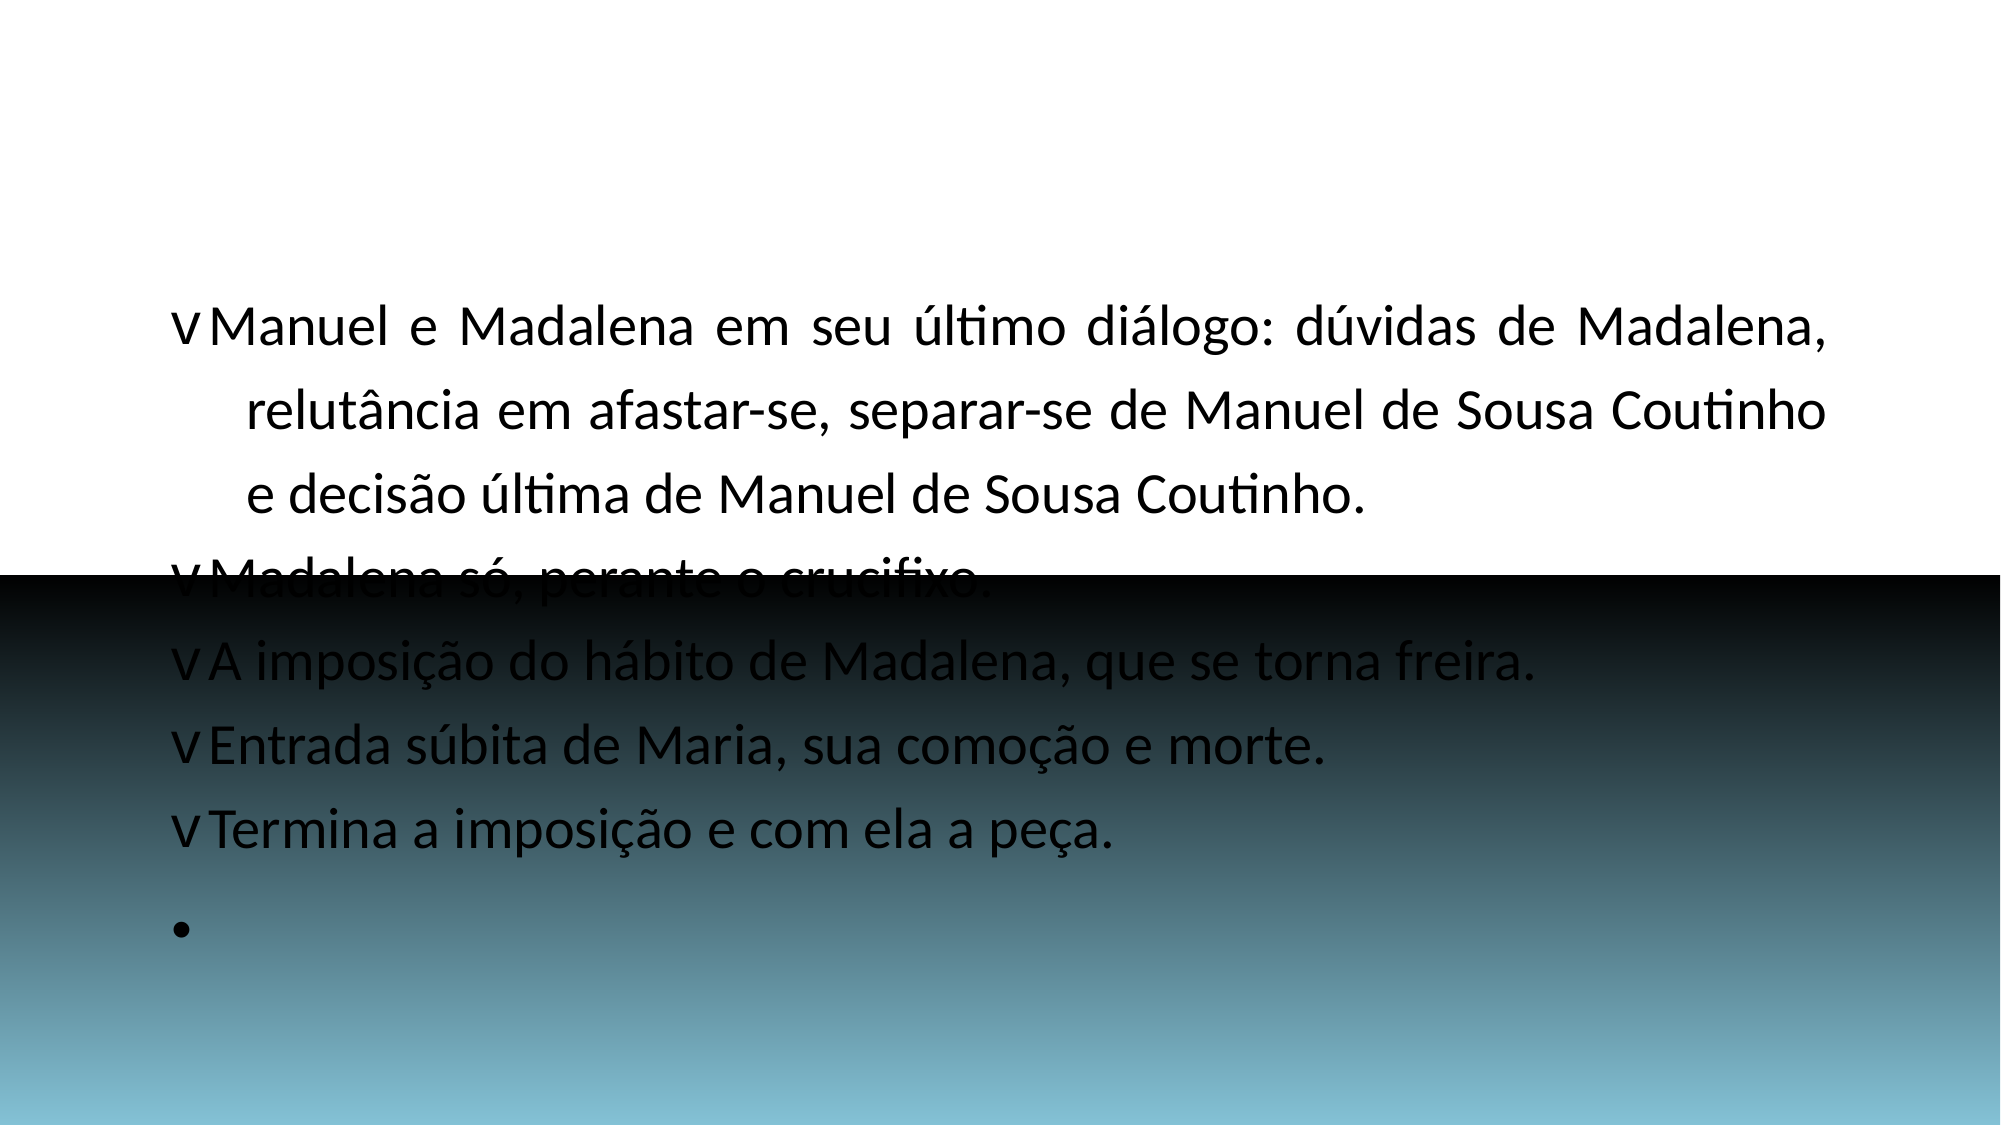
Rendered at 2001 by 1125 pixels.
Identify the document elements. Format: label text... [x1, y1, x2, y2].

list Manuel e Madalena em seu último diálogo: dúvidas de Madalena, relutância em afastar-se, separar-se de Manuel de Sousa Coutinho e decisão última de Manuel de Sousa Coutinho. Madalena só, perante o crucifixo. A imposição do hábito de Madalena, que se torna freira. Entrada súbita de Maria, sua comoção e morte. Termina a imposição e com ela a peça. [156, 265, 1844, 1014]
